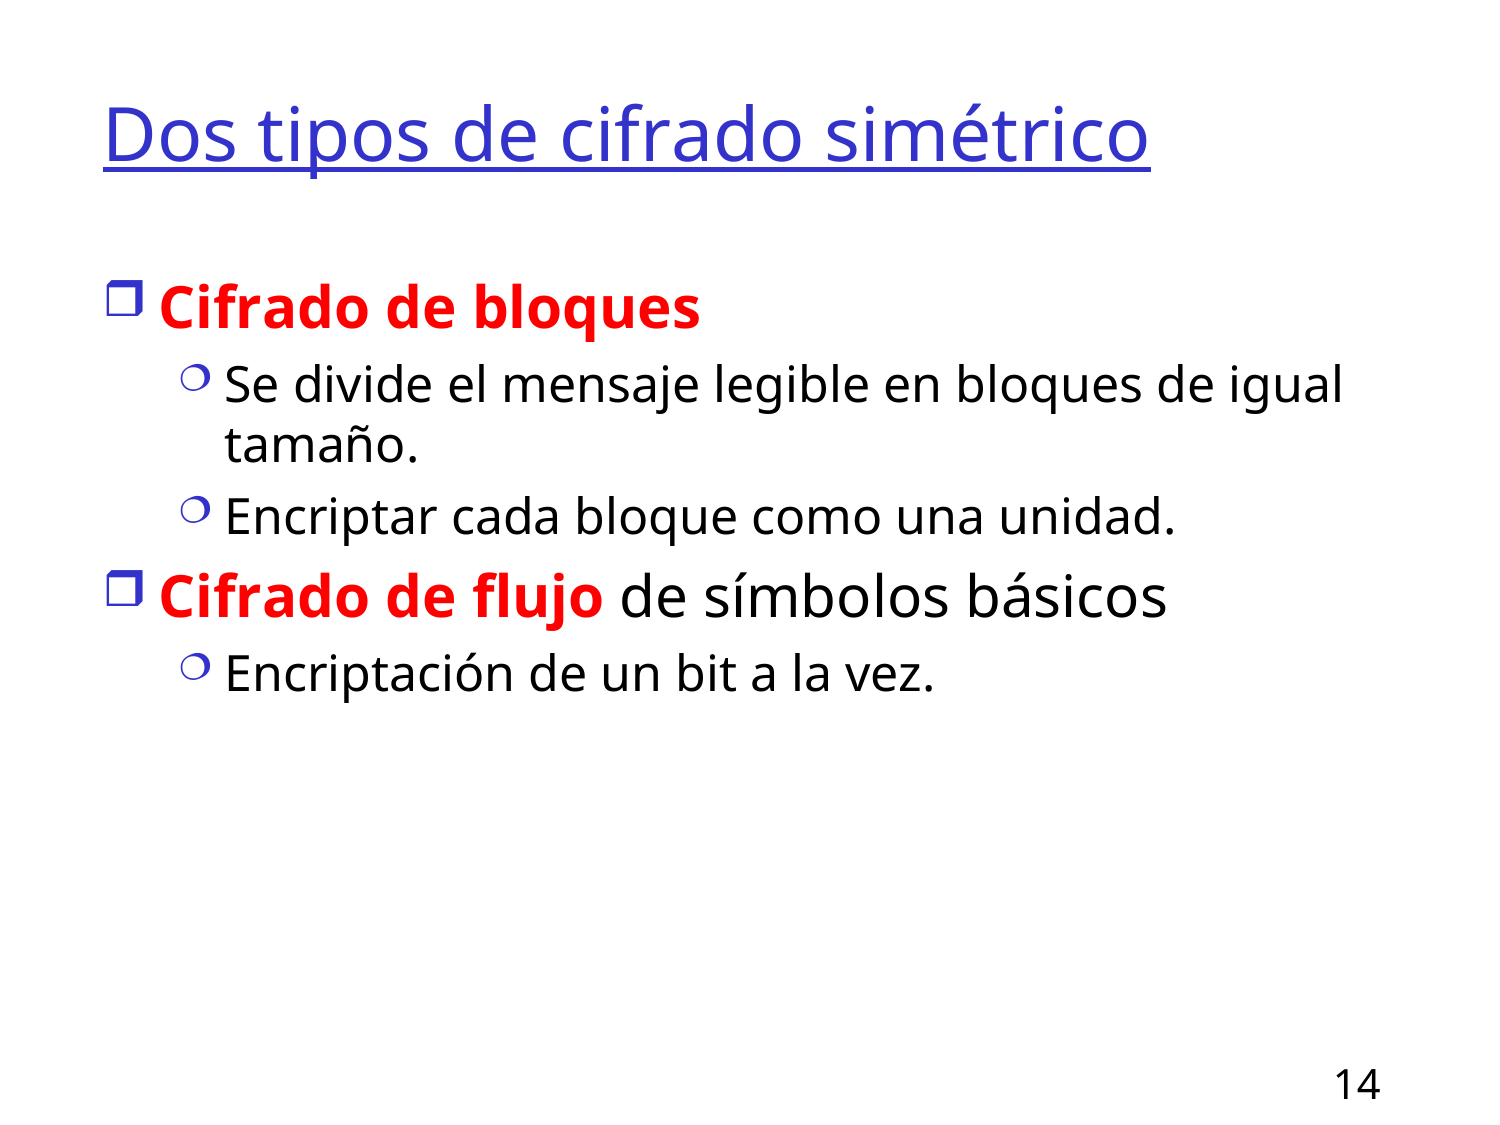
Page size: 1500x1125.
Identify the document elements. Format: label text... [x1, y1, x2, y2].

title Dos tipos de cifrado simétrico [87, 37, 1363, 225]
list Cifrado de bloques Se divide el mensaje legible en bloques de igual tamaño. Encriptar cada bloque como una unidad. Cifrado de flujo de símbolos básicos Encriptación de un bit a la vez. [87, 262, 1363, 1026]
